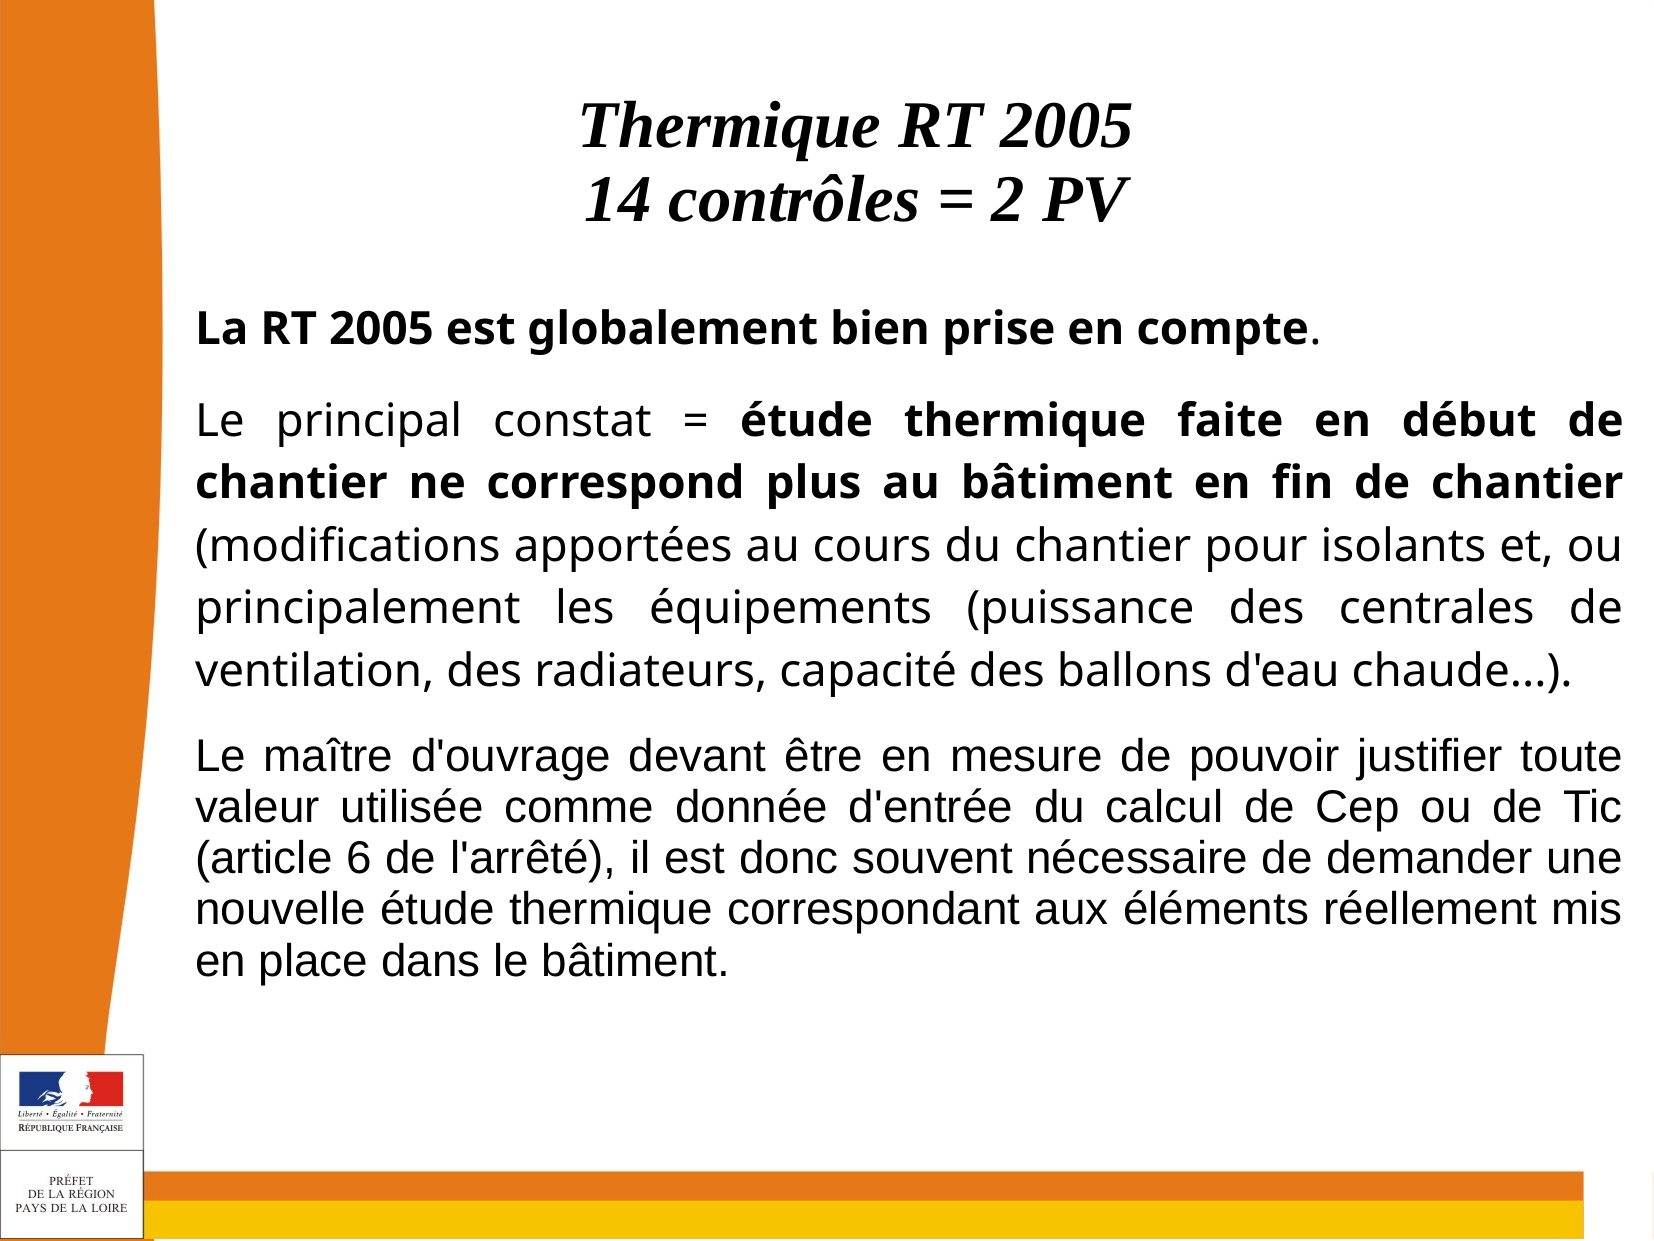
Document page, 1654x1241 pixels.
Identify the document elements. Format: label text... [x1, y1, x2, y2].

picture [0, 0, 1654, 1241]
title Thermique RT 2005 14 contrôles = 2 PV [295, 88, 1418, 237]
list La RT 2005 est globalement bien prise en compte. Le principal constat = étude thermique faite en début de chantier ne correspond plus au bâtiment en fin de chantier (modifications apportées au cours du chantier pour isolants et, ou principalement les équipements (puissance des centrales de ventilation, des radiateurs, capacité des ballons d'eau chaude...). Le maître d'ouvrage devant être en mesure de pouvoir justifier toute valeur utilisée comme donnée d'entrée du calcul de Cep ou de Tic (article 6 de l'arrêté), il est donc souvent nécessaire de demander une nouvelle étude thermique correspondant aux éléments réellement mis en place dans le bâtiment. [194, 295, 1625, 1063]
